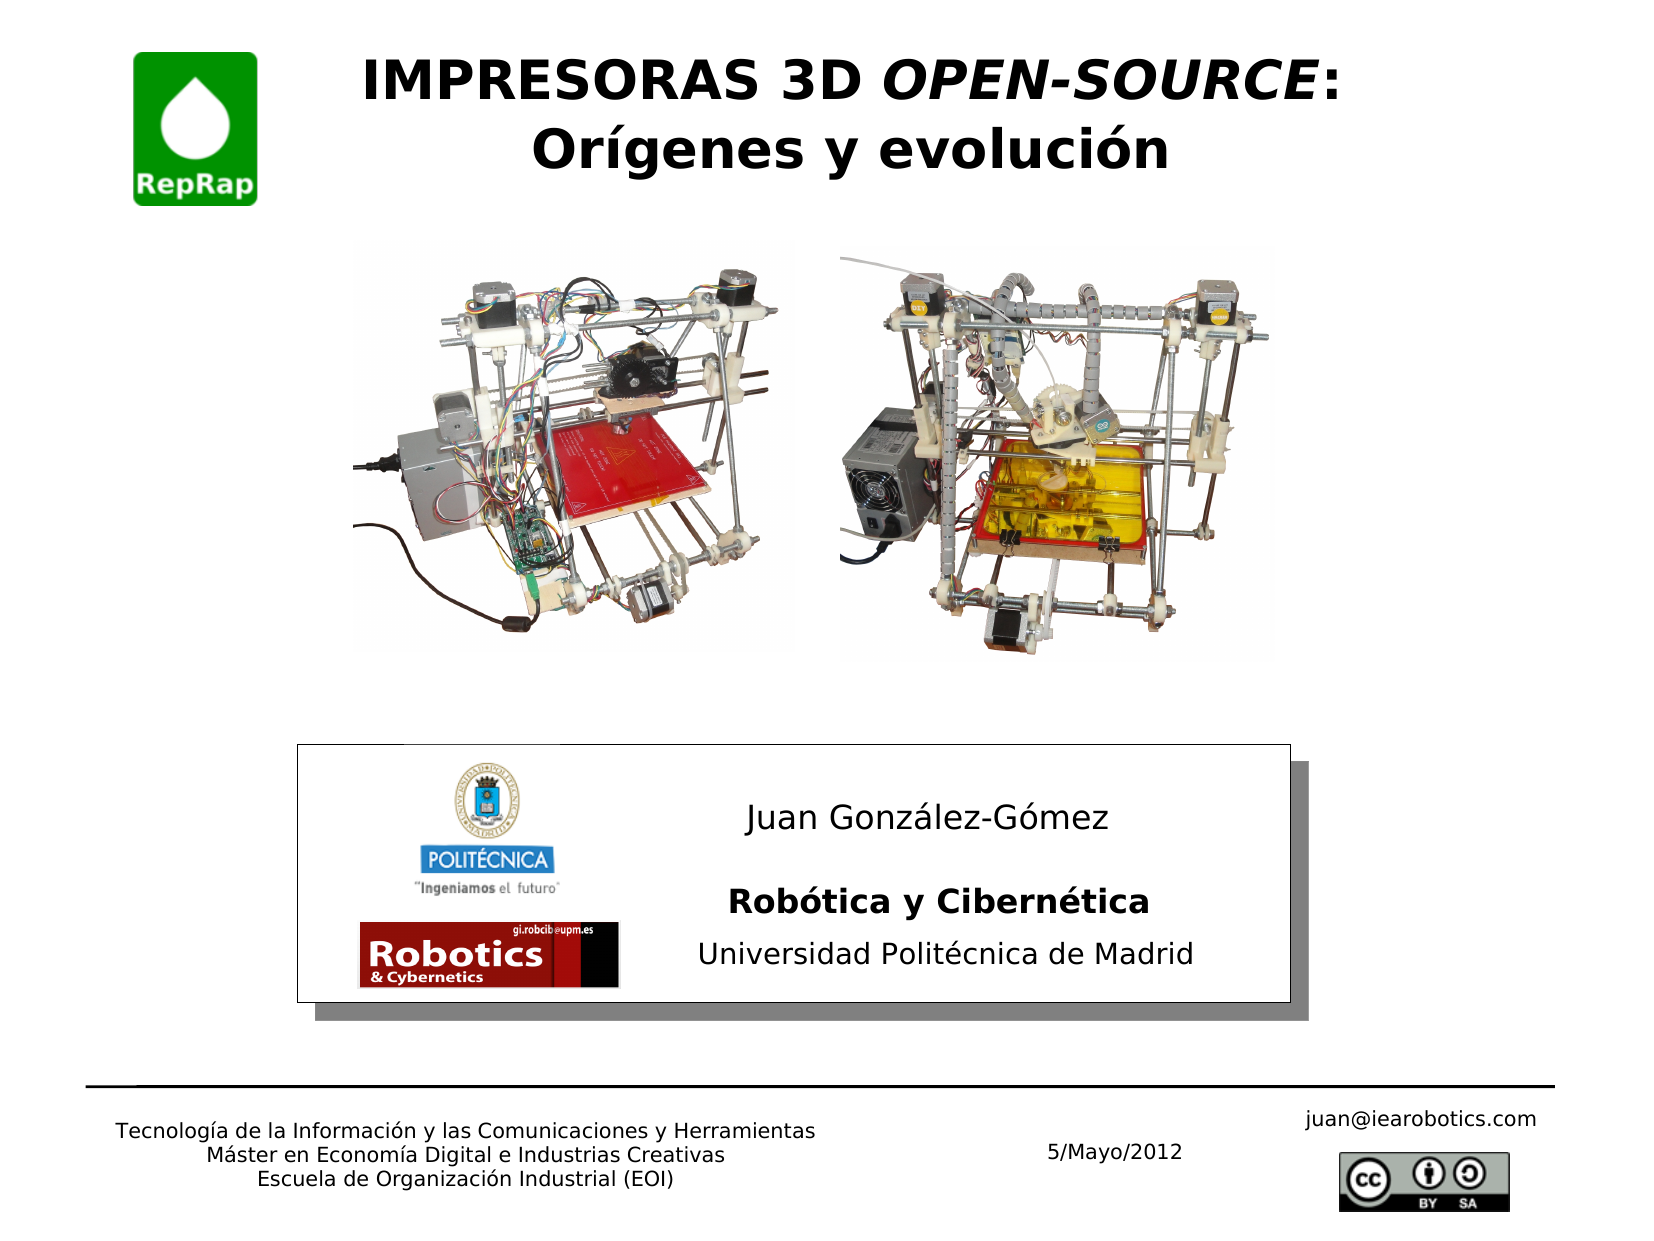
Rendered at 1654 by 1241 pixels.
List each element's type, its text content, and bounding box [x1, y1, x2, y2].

text_box Robótica y Cibernética [712, 875, 1167, 929]
text_box 5/Mayo/2012 [1007, 1133, 1223, 1173]
picture [840, 246, 1275, 662]
text_box juan@iearobotics.com [1290, 1099, 1553, 1143]
picture [119, 52, 273, 206]
picture [353, 240, 795, 652]
text_box Universidad Politécnica de Madrid [682, 930, 1210, 983]
text_box [297, 744, 1291, 1003]
picture [1339, 1152, 1510, 1212]
picture [357, 920, 621, 989]
text_box Juan González-Gómez [731, 791, 1125, 845]
text_box Tecnología de la Información y las Comunicaciones y Herramientas Máster en Economía Digital e Industrias Creativas Escuela de Organización Industrial (EOI) [100, 1111, 831, 1200]
text_box IMPRESORAS 3D OPEN-SOURCE: Orígenes y evolución [346, 42, 1358, 189]
picture [404, 743, 560, 916]
